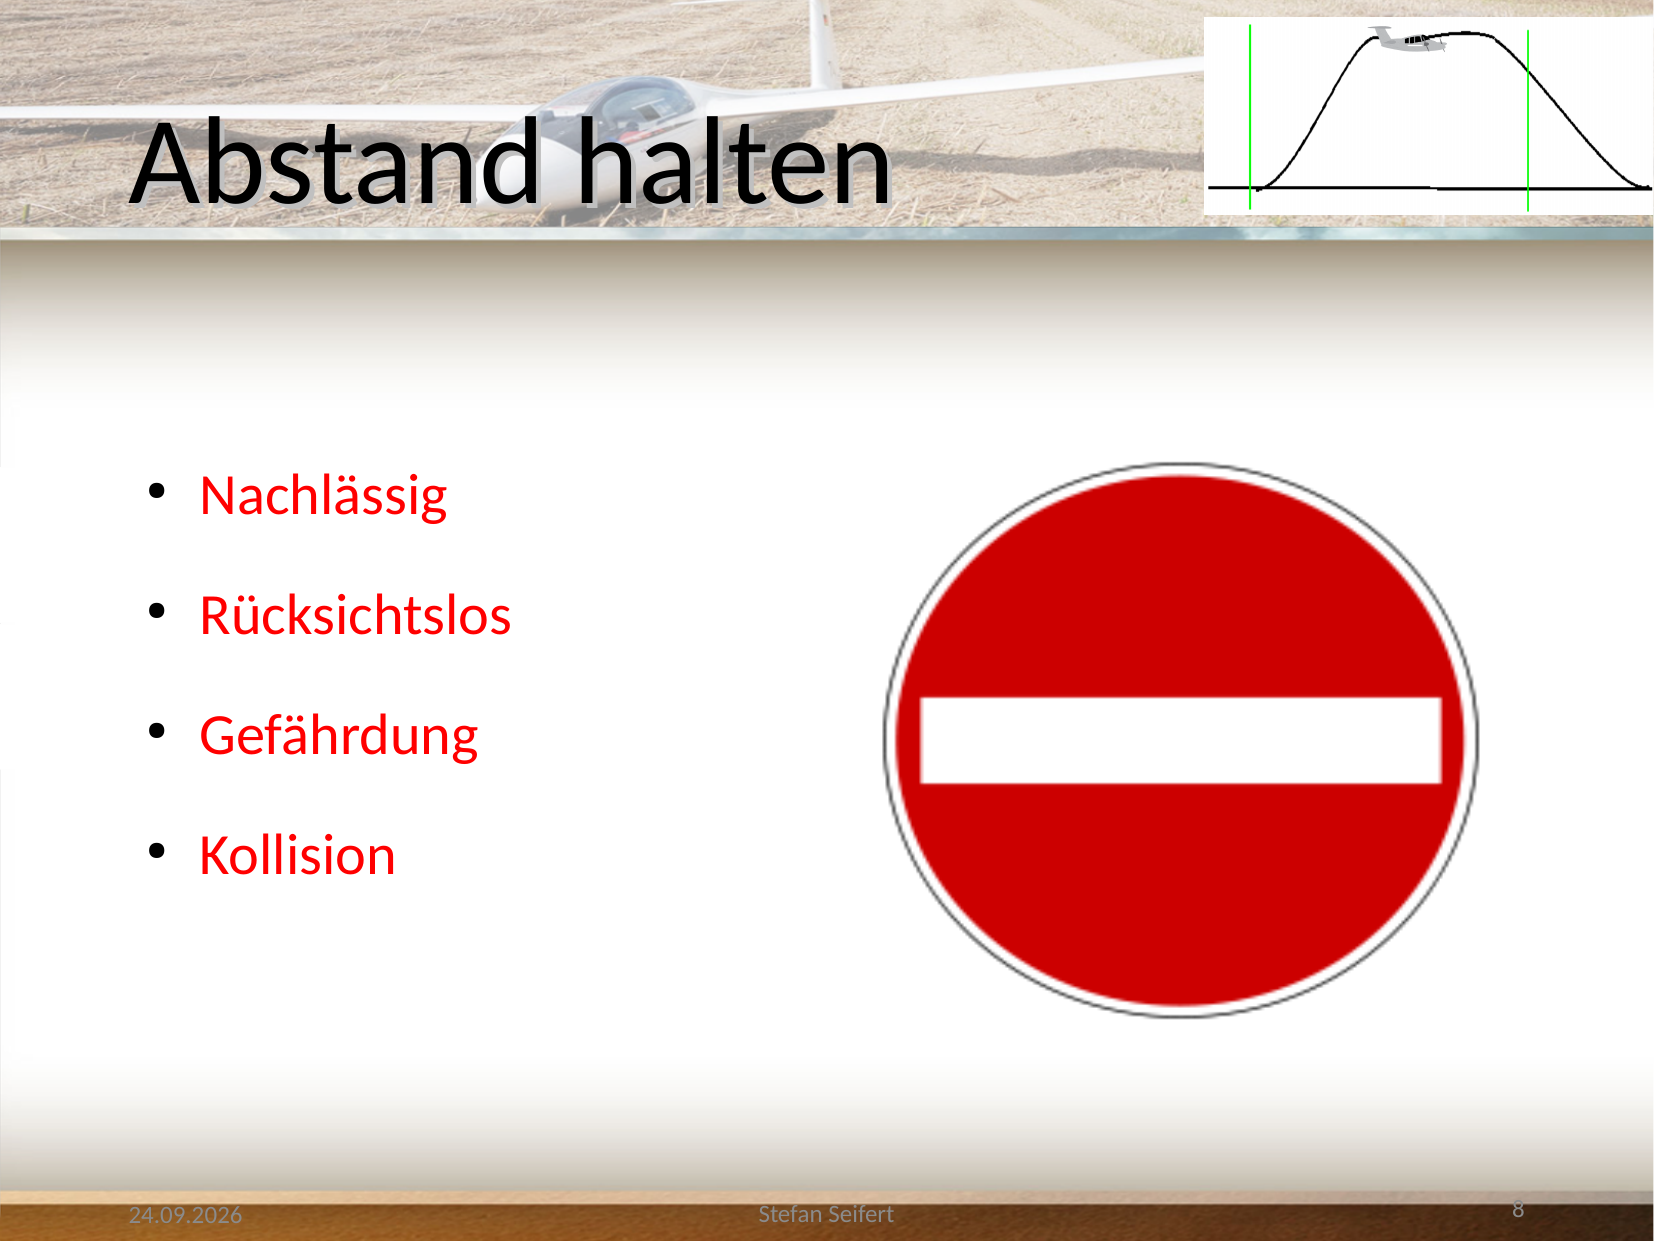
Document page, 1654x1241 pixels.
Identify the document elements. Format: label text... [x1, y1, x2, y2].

slide_number 14.02.2015 [113, 1180, 486, 1241]
footer Stefan Seifert [547, 1179, 1106, 1241]
picture [0, 0, 1654, 1241]
title Abstand halten [113, 33, 1540, 273]
slide_number <number> [1167, 1174, 1540, 1241]
list Nachlässig Rücksichtslos Gefährdung Kollision [113, 330, 1540, 1168]
